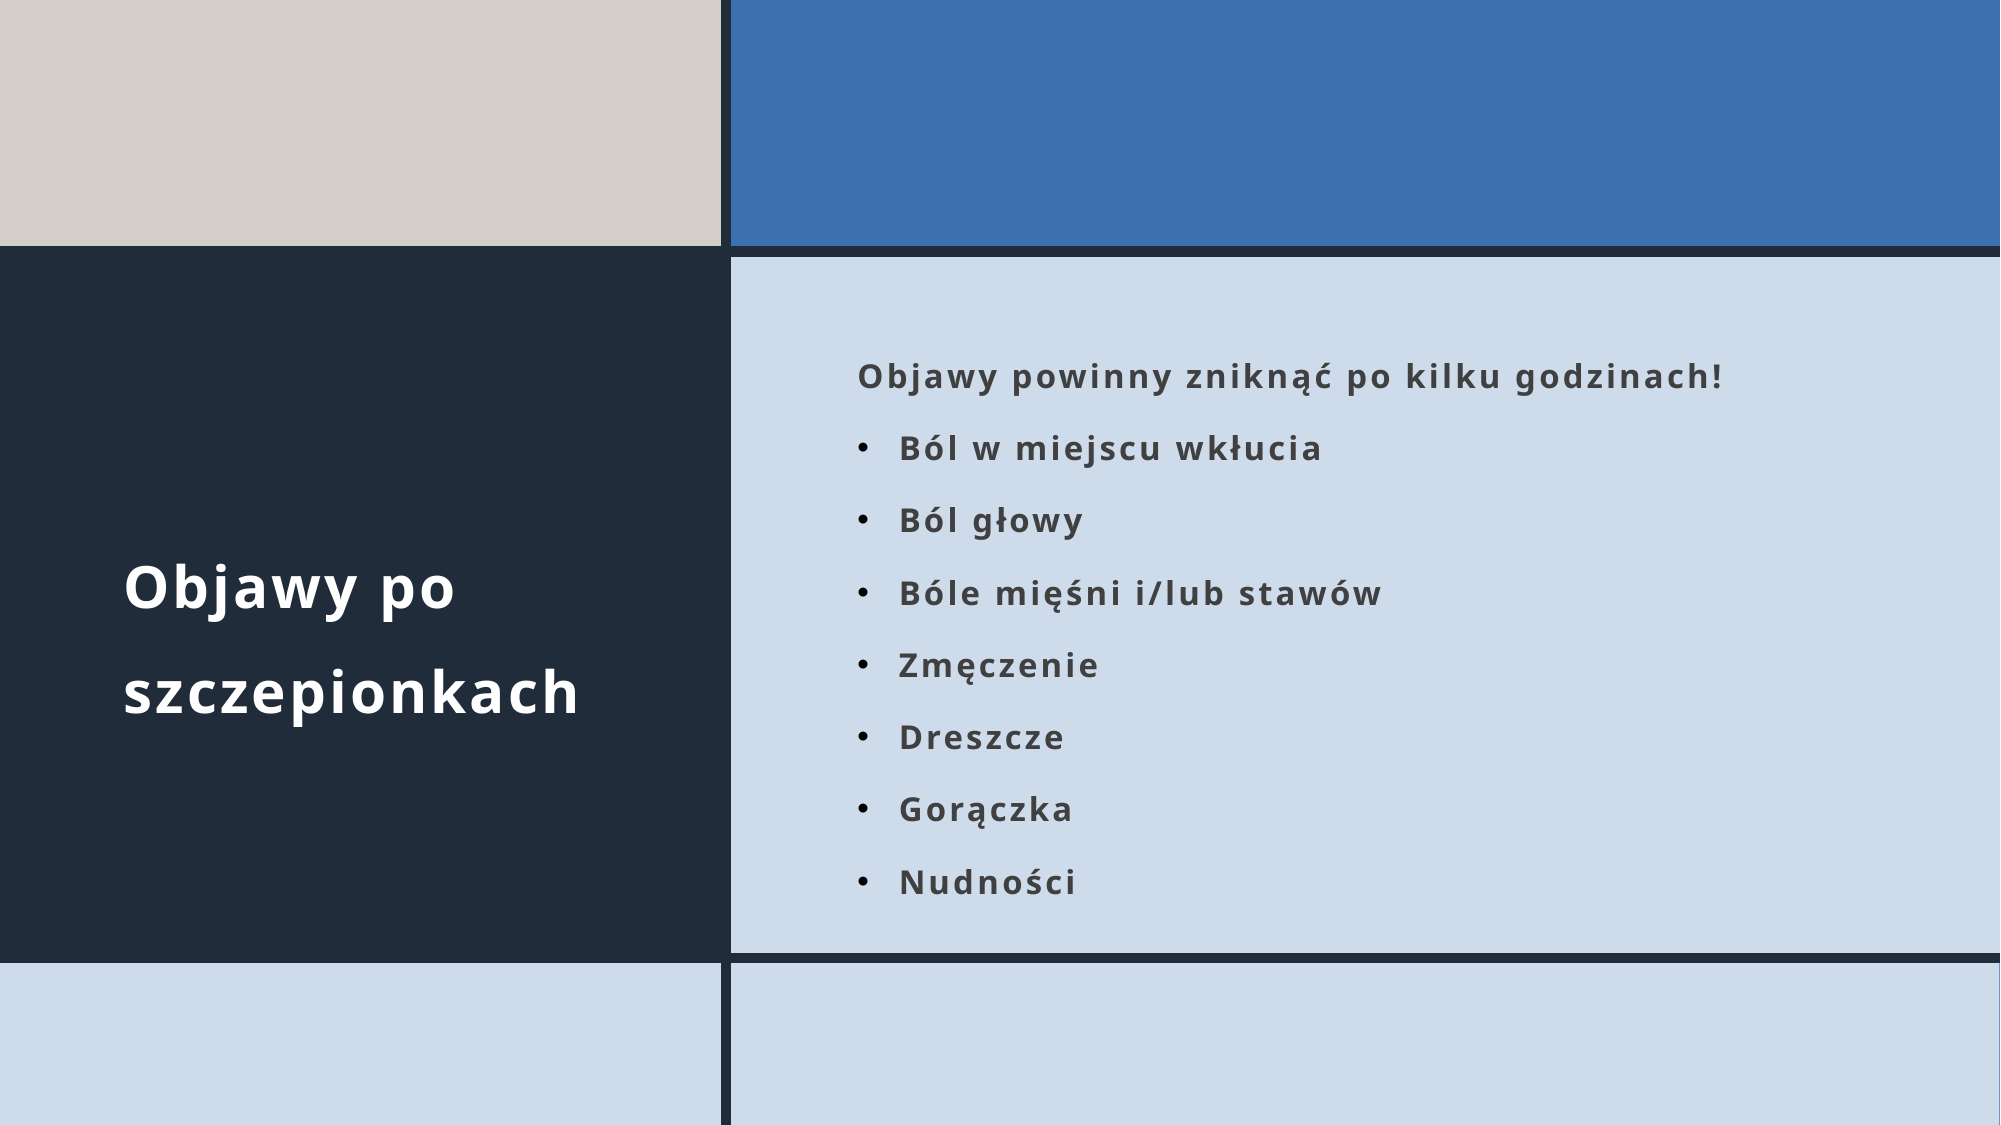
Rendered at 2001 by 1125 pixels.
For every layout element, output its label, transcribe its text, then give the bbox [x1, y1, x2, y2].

title Objawy po szczepionkach [105, 320, 666, 917]
list Objawy powinny zniknąć po kilku godzinach! Ból w miejscu wkłucia Ból głowy Bóle mięśni i/lub stawów Zmęczenie Dreszcze Gorączka Nudności [839, 320, 1895, 917]
text_box [0, 0, 2000, 1125]
